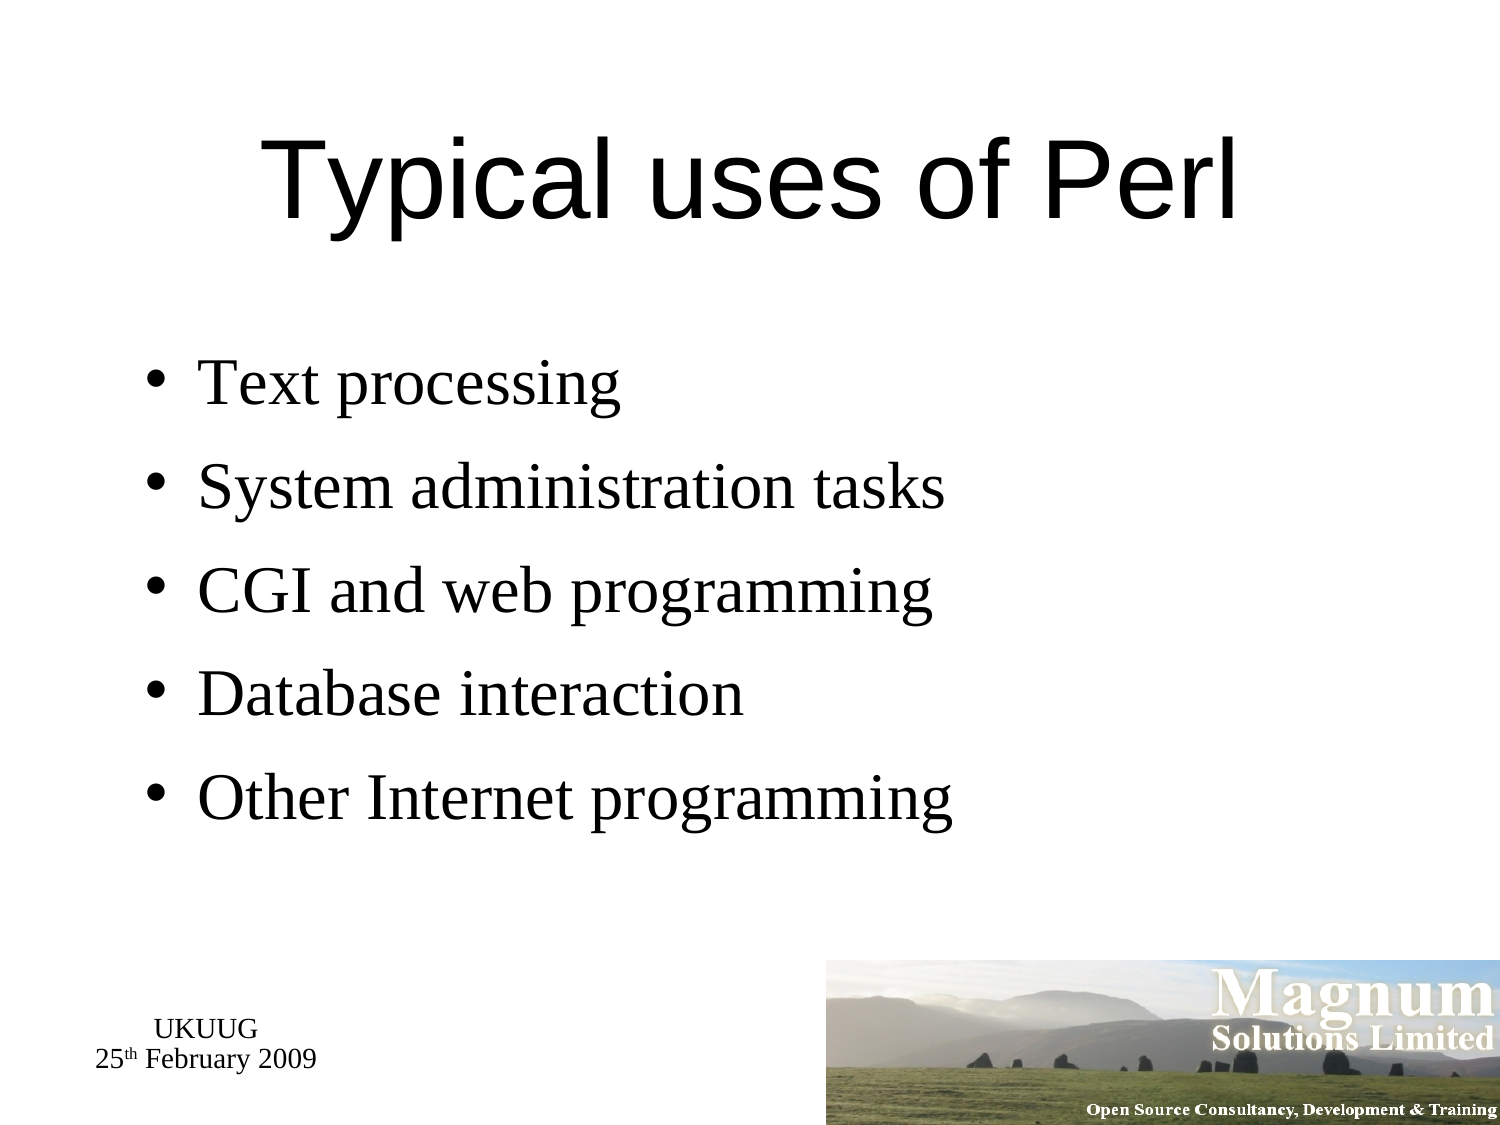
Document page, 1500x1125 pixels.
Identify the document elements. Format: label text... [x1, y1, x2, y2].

picture [826, 960, 1500, 1125]
list Text processing System administration tasks CGI and web programming Database interaction Other Internet programming [112, 337, 1388, 1013]
title Typical uses of Perl [112, 62, 1388, 250]
